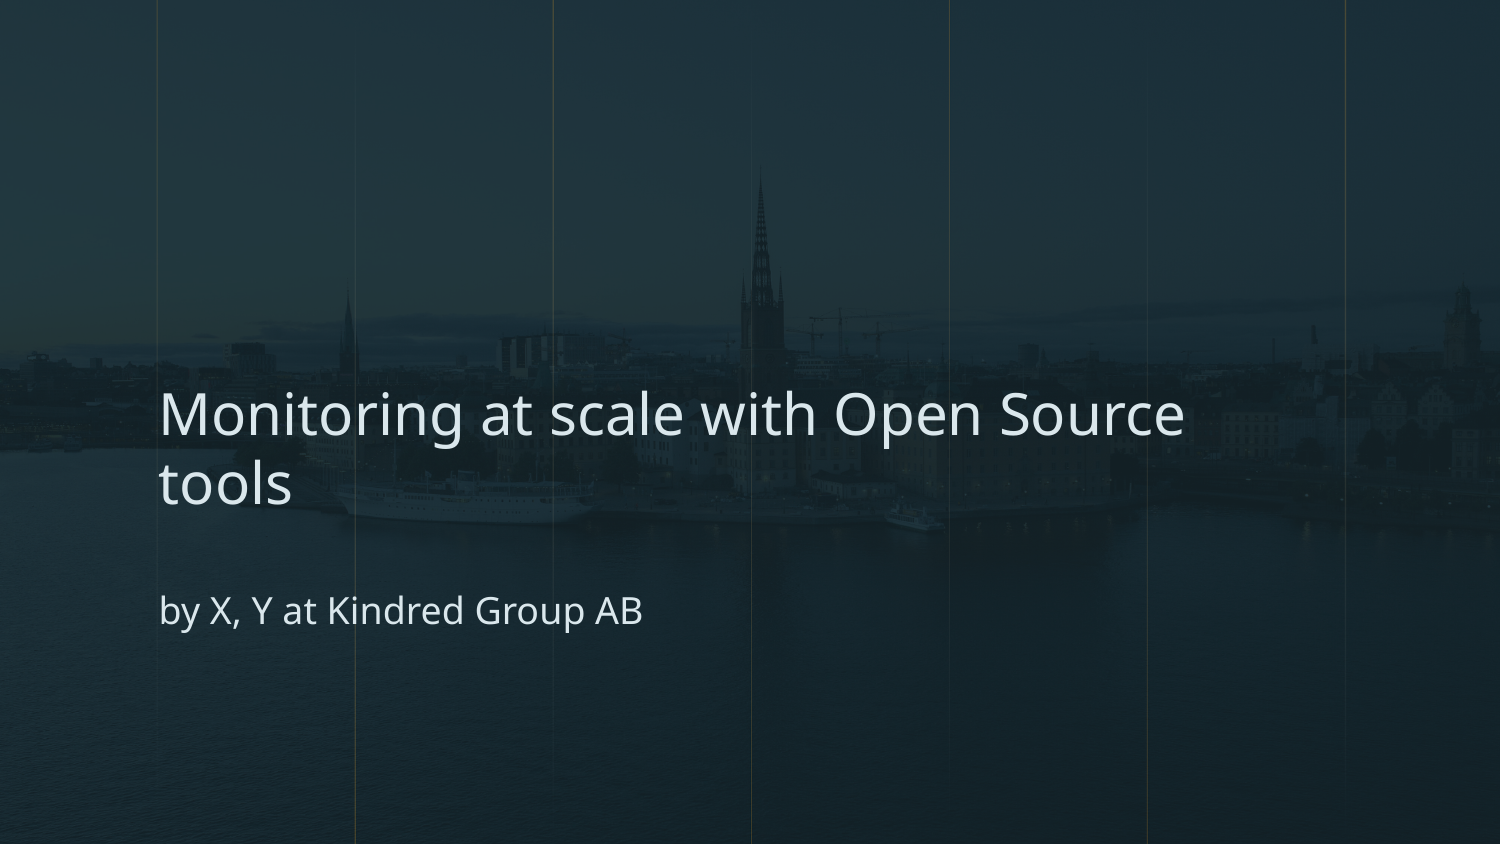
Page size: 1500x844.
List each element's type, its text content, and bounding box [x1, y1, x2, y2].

picture [0, 0, 1500, 844]
text_box Monitoring at scale with Open Source tools by X, Y at Kindred Group AB [143, 361, 1211, 591]
